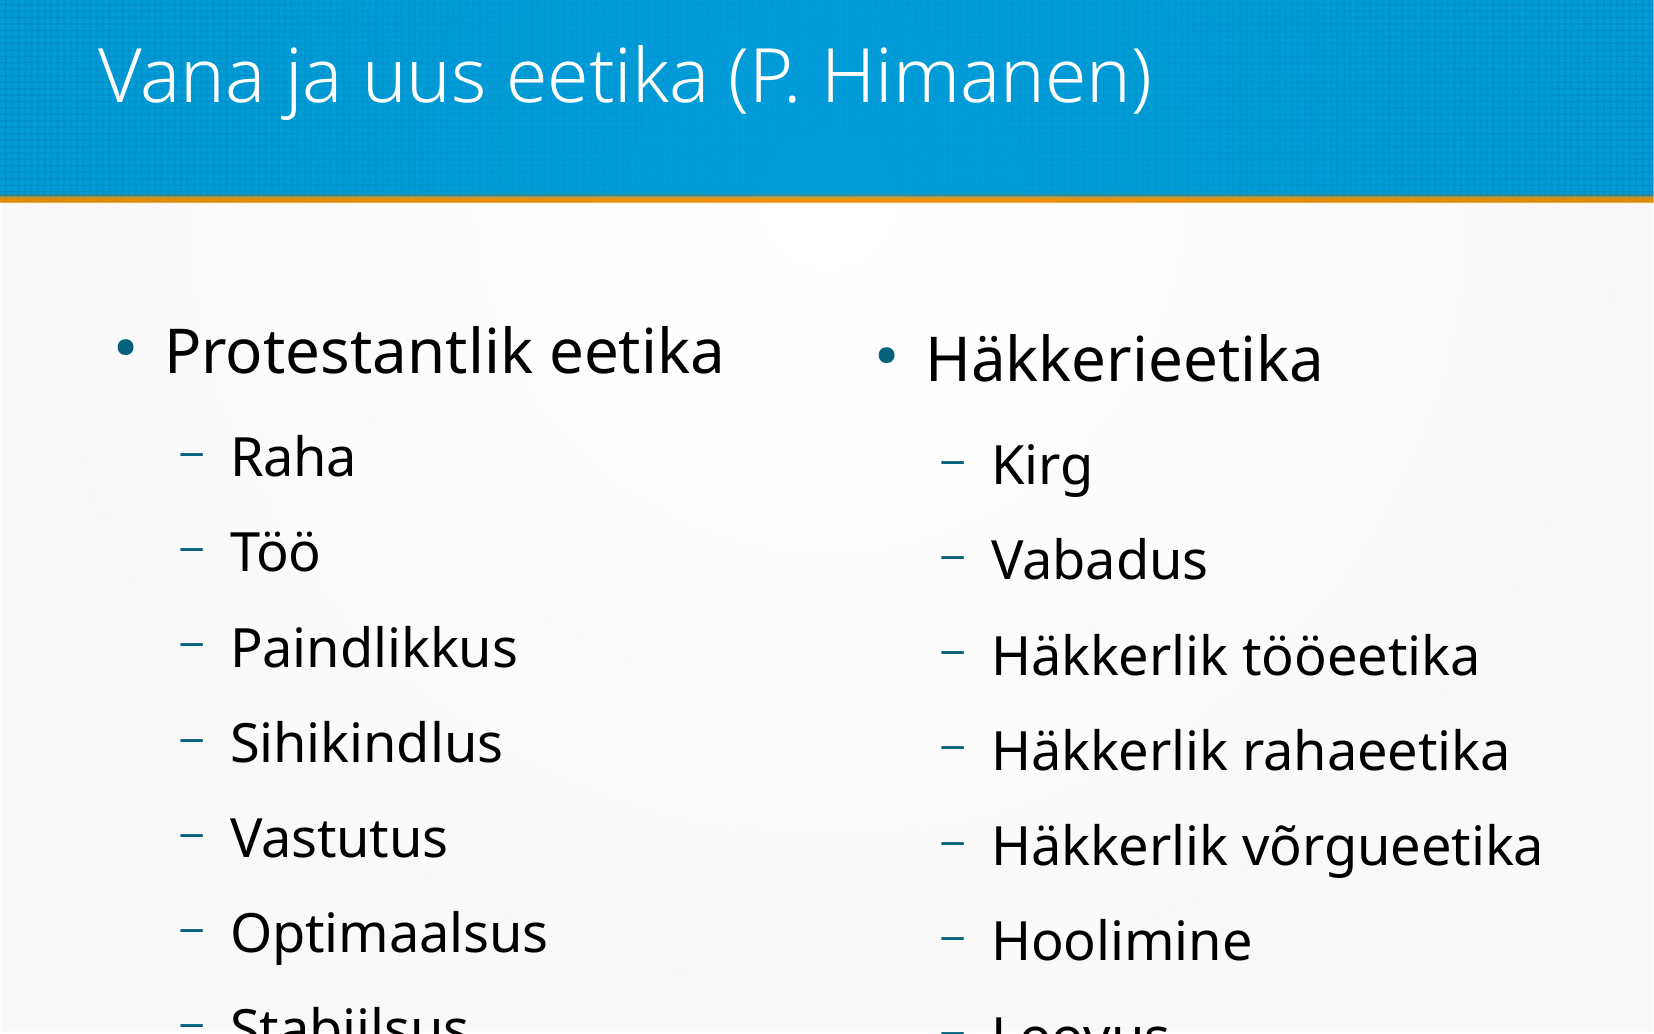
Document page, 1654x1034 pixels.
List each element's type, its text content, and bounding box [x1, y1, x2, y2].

title Vana ja uus eetika (P. Himanen) [98, 19, 1654, 227]
list Protestantlik eetika Raha Töö Paindlikkus Sihikindlus Vastutus Optimaalsus Stabiilsus [98, 307, 958, 1034]
list Häkkerieetika Kirg Vabadus Häkkerlik tööeetika Häkkerlik rahaeetika Häkkerlik võrgueetika Hoolimine Loovus [859, 315, 1654, 1034]
picture [0, 195, 1654, 1034]
